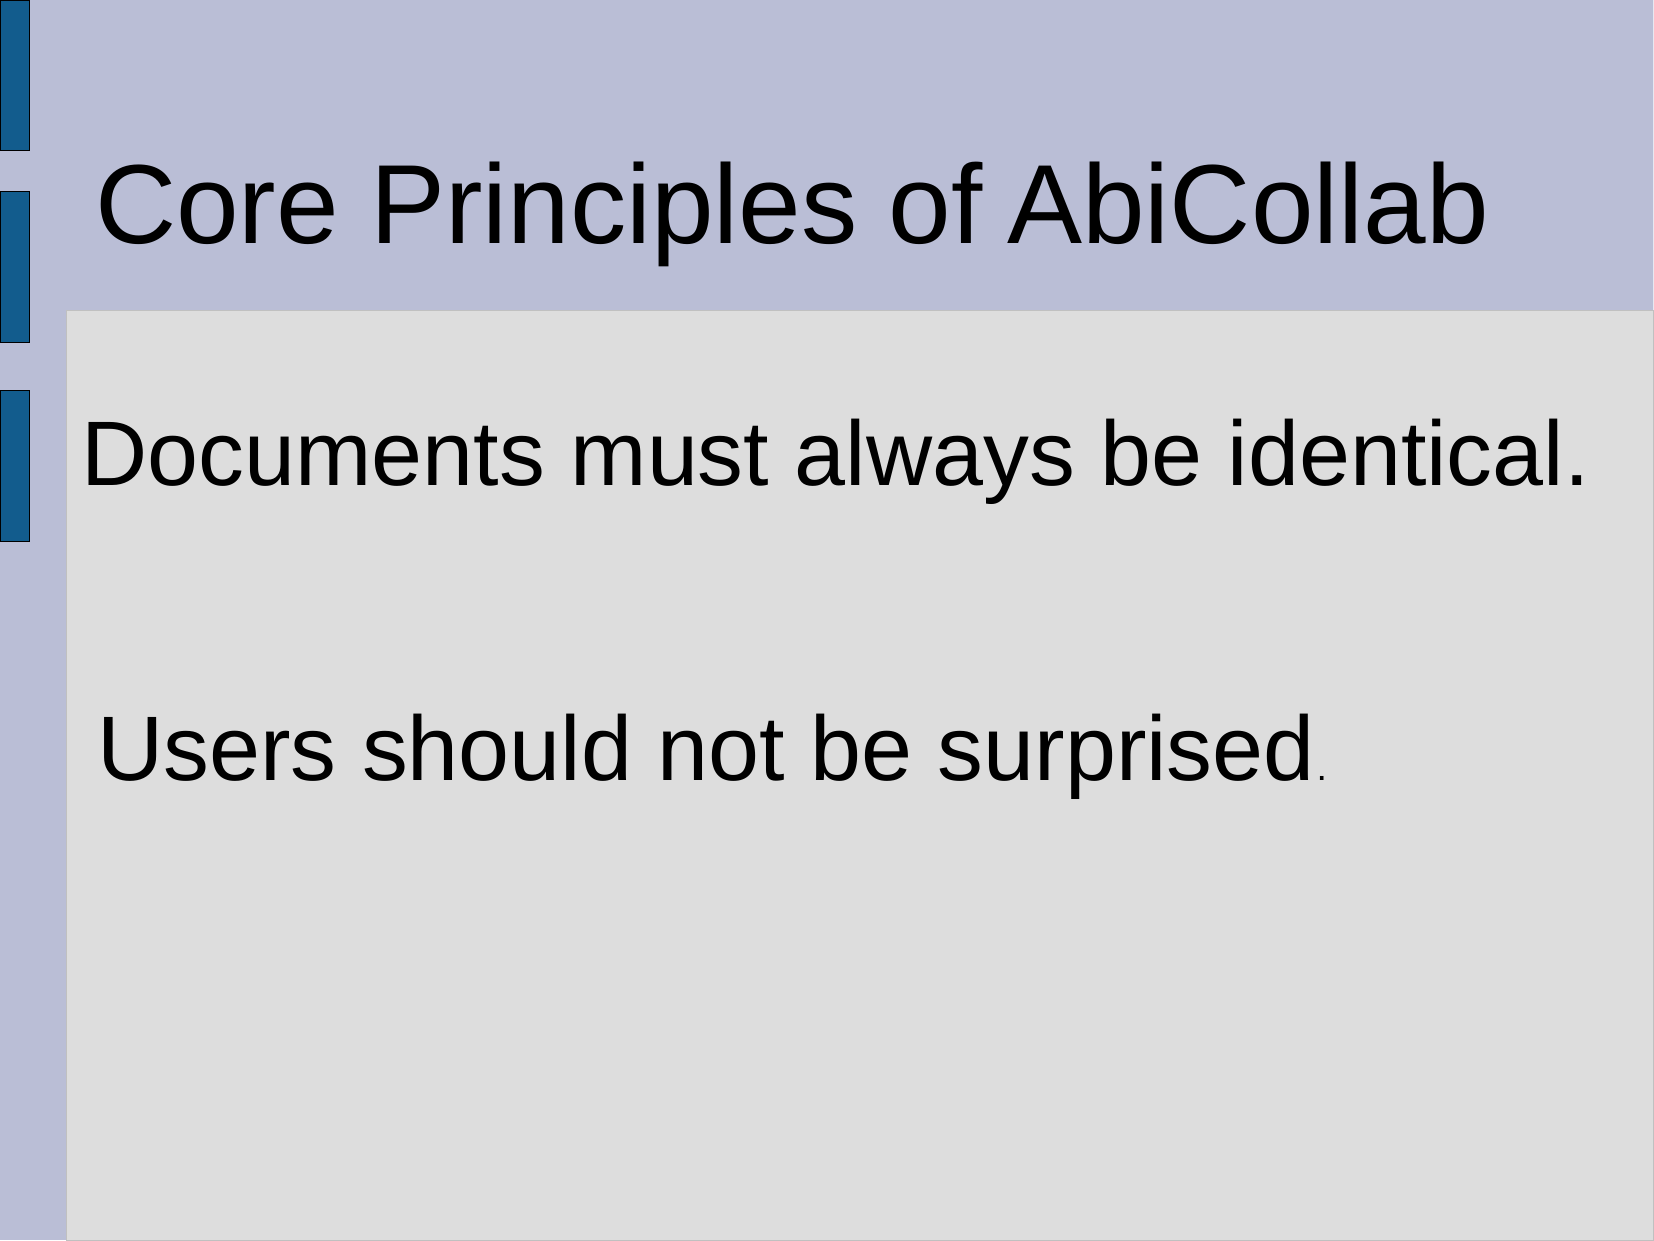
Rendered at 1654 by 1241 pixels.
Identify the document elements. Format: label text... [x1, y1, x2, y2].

text_box Core Principles of AbiCollab [80, 133, 1506, 313]
text_box Users should not be surprised. [82, 689, 1373, 808]
text_box Documents must always be identical. [66, 395, 1640, 513]
